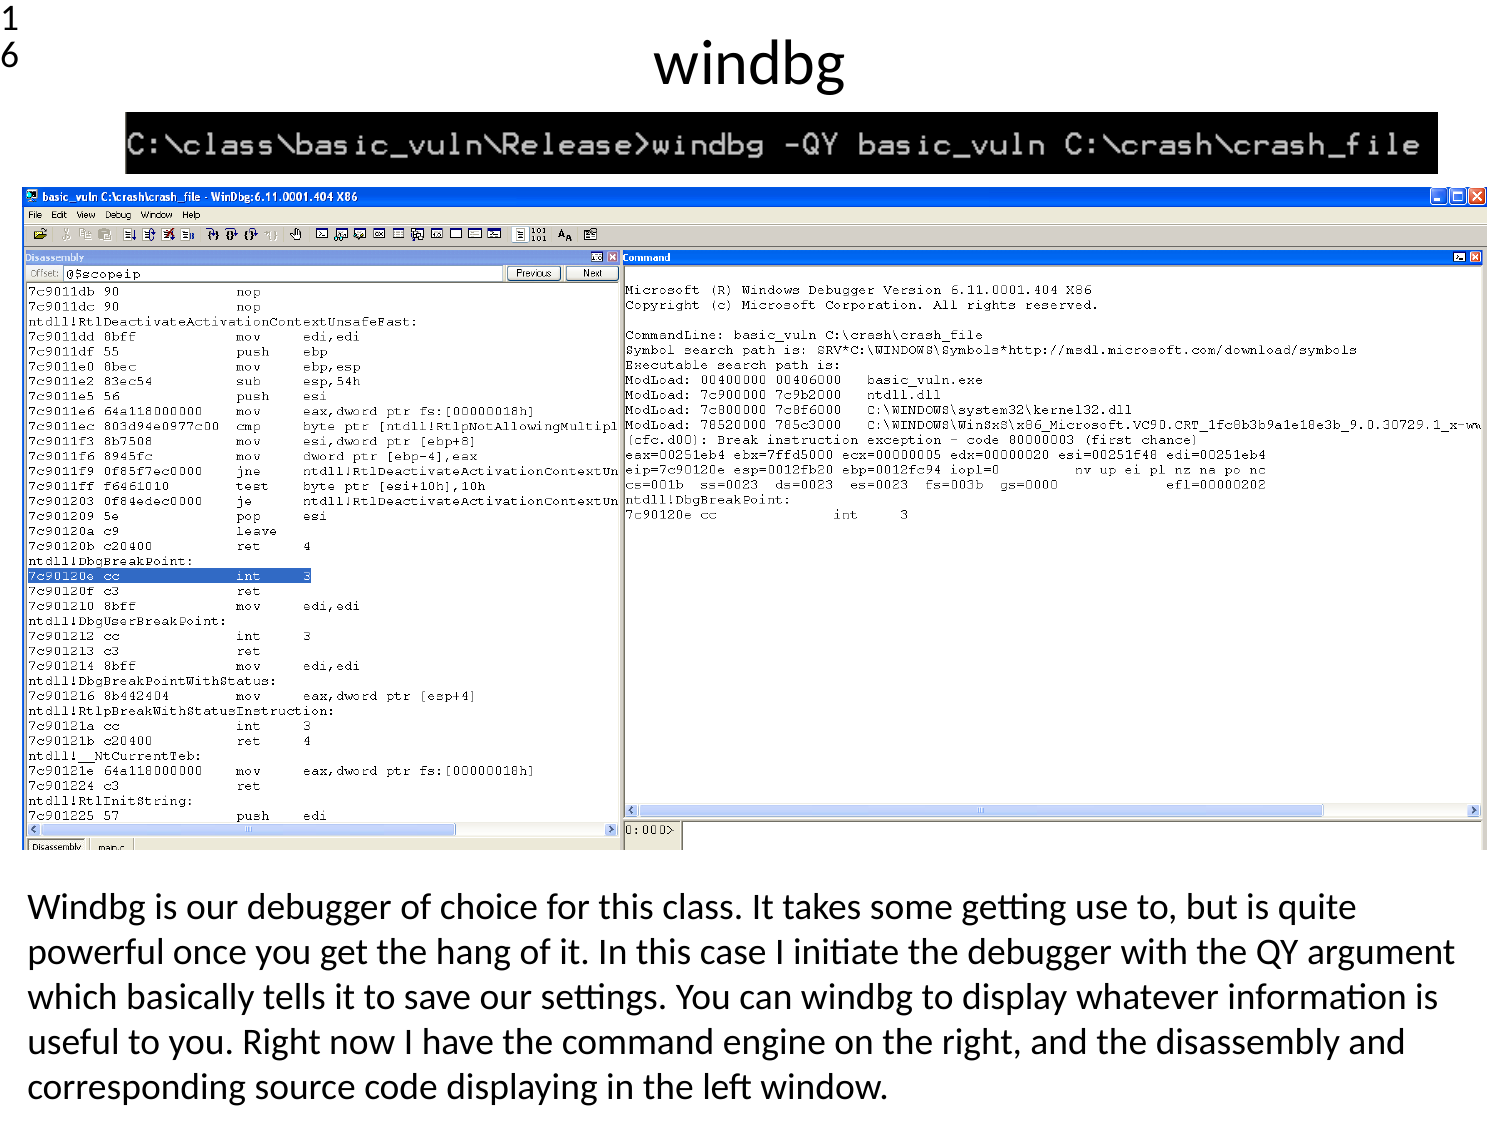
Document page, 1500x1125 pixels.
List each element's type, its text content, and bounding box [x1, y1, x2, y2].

text_box Windbg is our debugger of choice for this class. It takes some getting use to, but is quite powerful once you get the hang of it. In this case I initiate the debugger with the QY argument which basically tells it to save our settings. You can windbg to display whatever information is useful to you. Right now I have the command engine on the right, and the disassembly and corresponding source code displaying in the left window. [12, 874, 1489, 1115]
picture [22, 187, 1487, 850]
picture [125, 112, 1438, 174]
title windbg [75, 12, 1425, 105]
